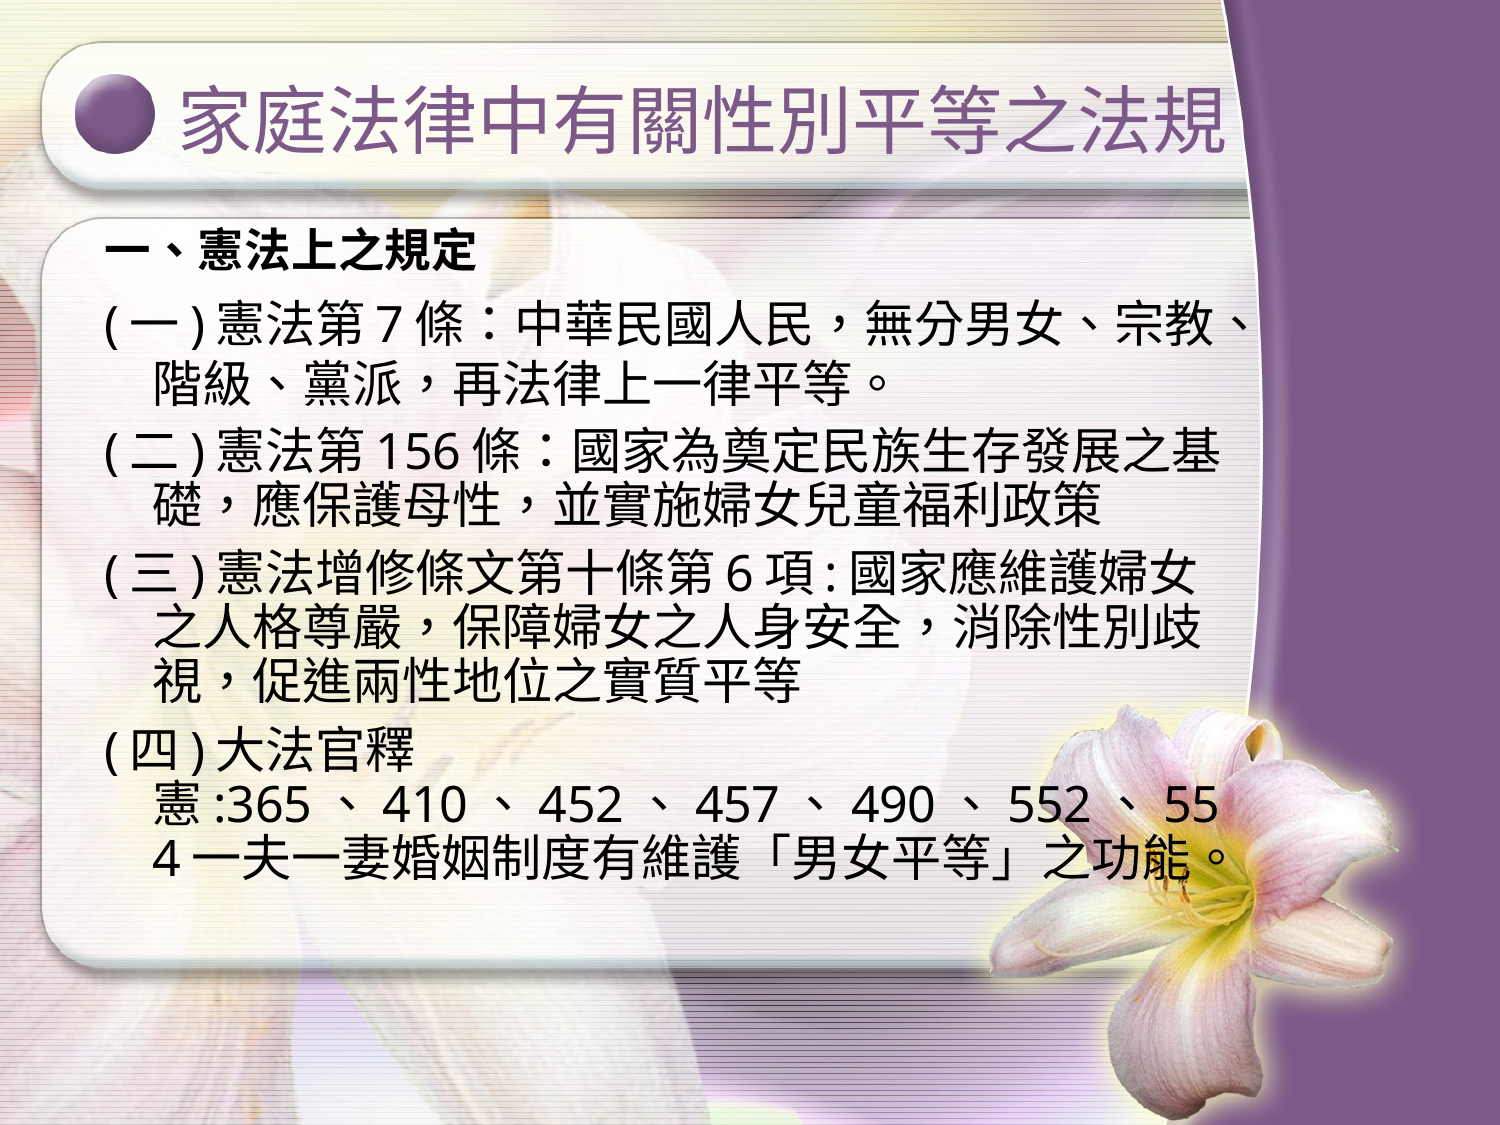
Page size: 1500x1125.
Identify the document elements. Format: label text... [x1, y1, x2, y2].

list 一、憲法上之規定 (一)憲法第7條：中華民國人民，無分男女、宗教、階級、黨派，再法律上一律平等。 (二)憲法第156條：國家為奠定民族生存發展之基礎，應保護母性，並實施婦女兒童福利政策 (三)憲法增修條文第十條第6項:國家應維護婦女之人格尊嚴，保障婦女之人身安全，消除性別歧視，促進兩性地位之實質平等 (四)大法官釋憲:365、410、452、457、490、552、554一夫一妻婚姻制度有維護「男女平等」之功能。 [41, 220, 1247, 915]
title 家庭法律中有關性別平等之法規 [162, 50, 1476, 188]
